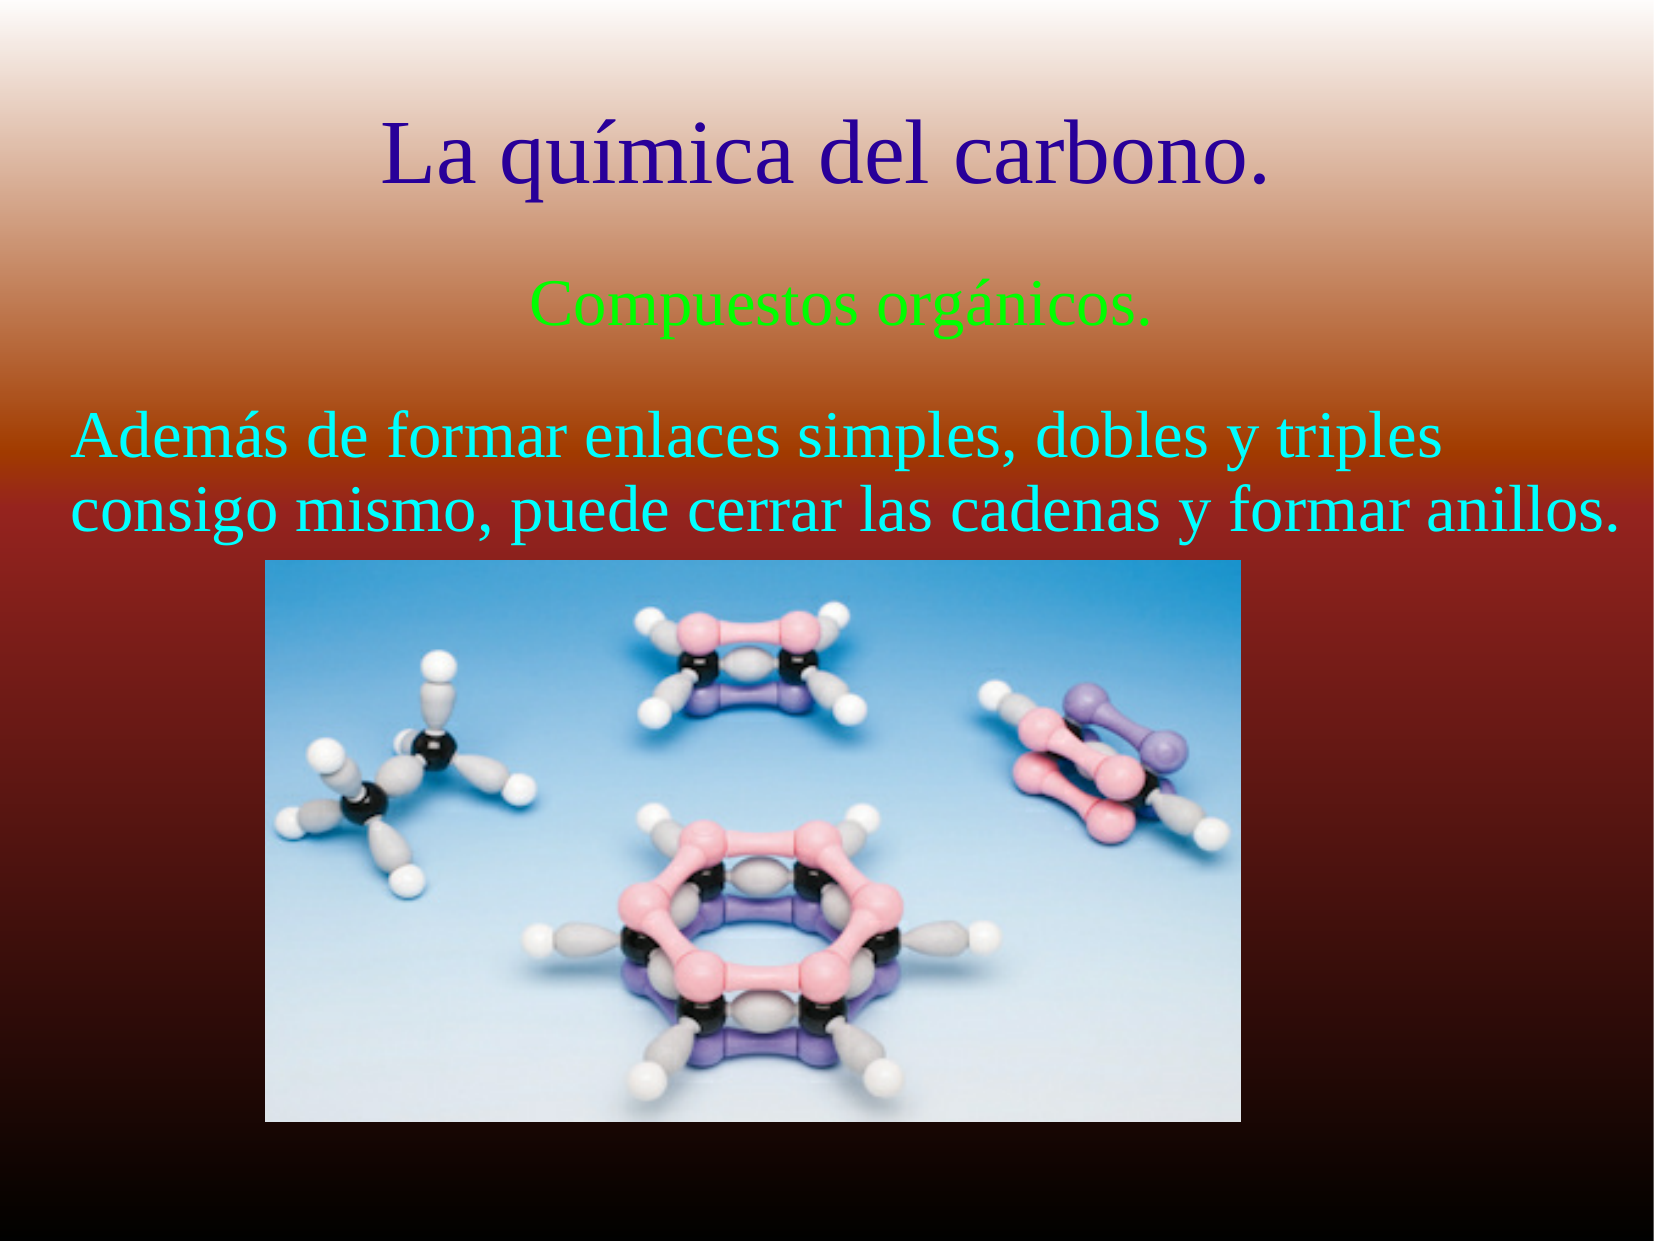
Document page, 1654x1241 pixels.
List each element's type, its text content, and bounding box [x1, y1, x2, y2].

title La química del carbono. [82, 49, 1571, 257]
list Compuestos orgánicos. [76, 265, 1536, 397]
list Compuestos orgánicos. [76, 547, 1536, 621]
picture [0, 547, 1654, 1241]
text_box Además de formar enlaces simples, dobles y triples consigo mismo, puede cerrar las cadenas y formar anillos. [0, 397, 1654, 547]
picture [0, 0, 1654, 397]
